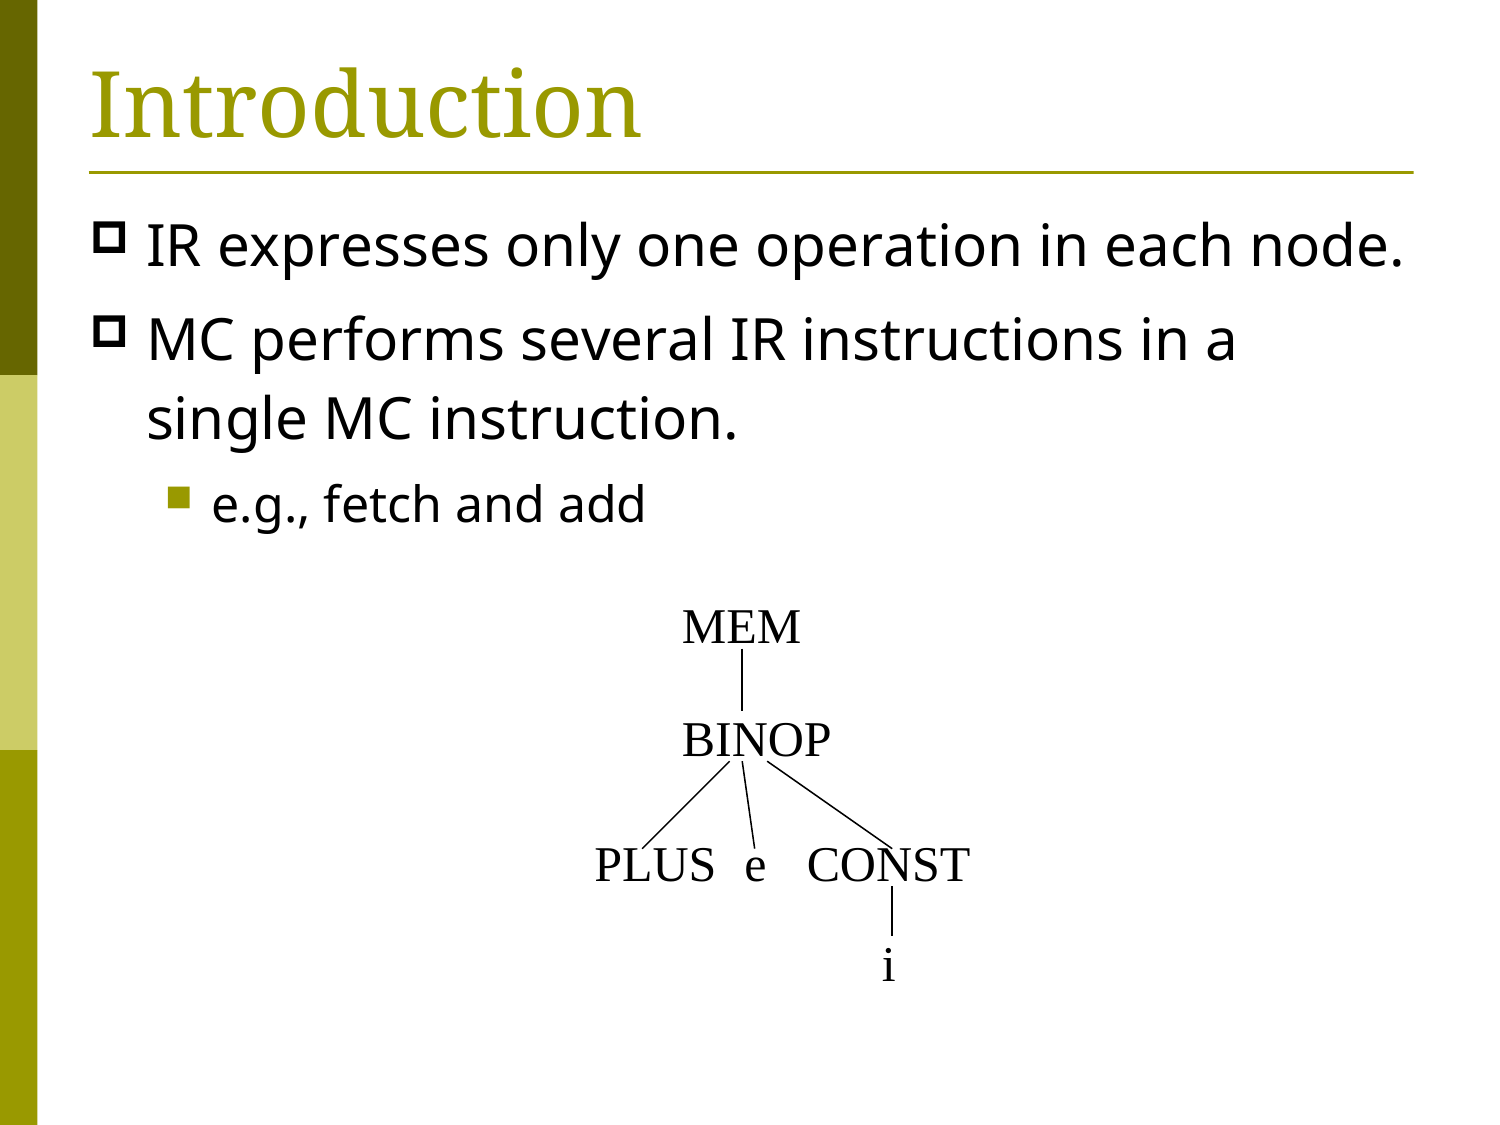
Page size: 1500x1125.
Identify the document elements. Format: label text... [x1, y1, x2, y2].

text_box PLUS [579, 823, 729, 900]
title Introduction [75, 45, 1426, 173]
text_box BINOP [667, 698, 905, 775]
text_box i [867, 923, 930, 1000]
text_box MEM [667, 586, 830, 662]
text_box CONST [792, 823, 993, 900]
list IR expresses only one operation in each node. MC performs several IR instructions in a single MC instruction. e.g., fetch and add [75, 196, 1426, 1006]
text_box e [729, 823, 792, 900]
